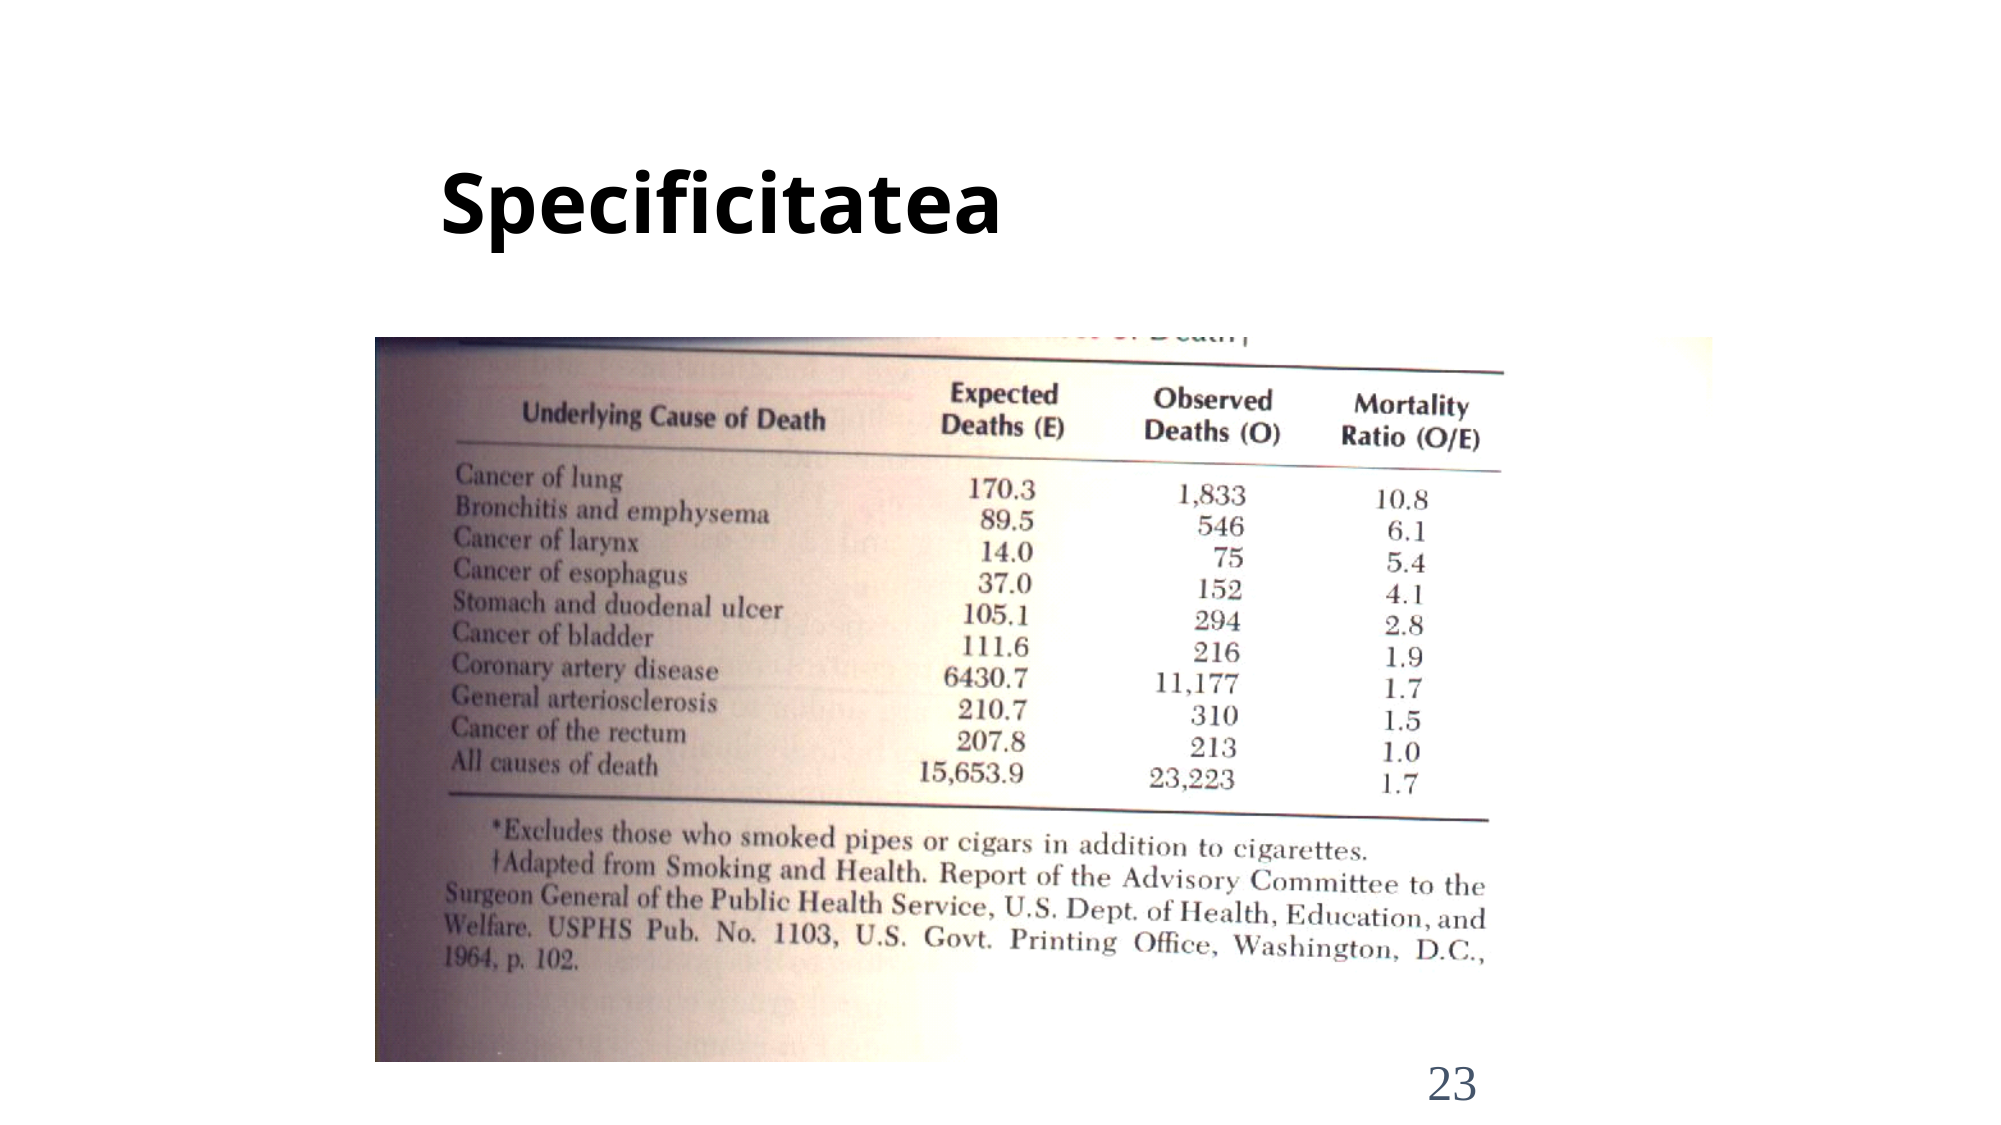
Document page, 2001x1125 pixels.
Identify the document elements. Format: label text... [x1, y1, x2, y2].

title Specificitatea [425, 137, 1101, 275]
picture [375, 337, 1713, 1063]
text_box [1412, 688, 1863, 1103]
